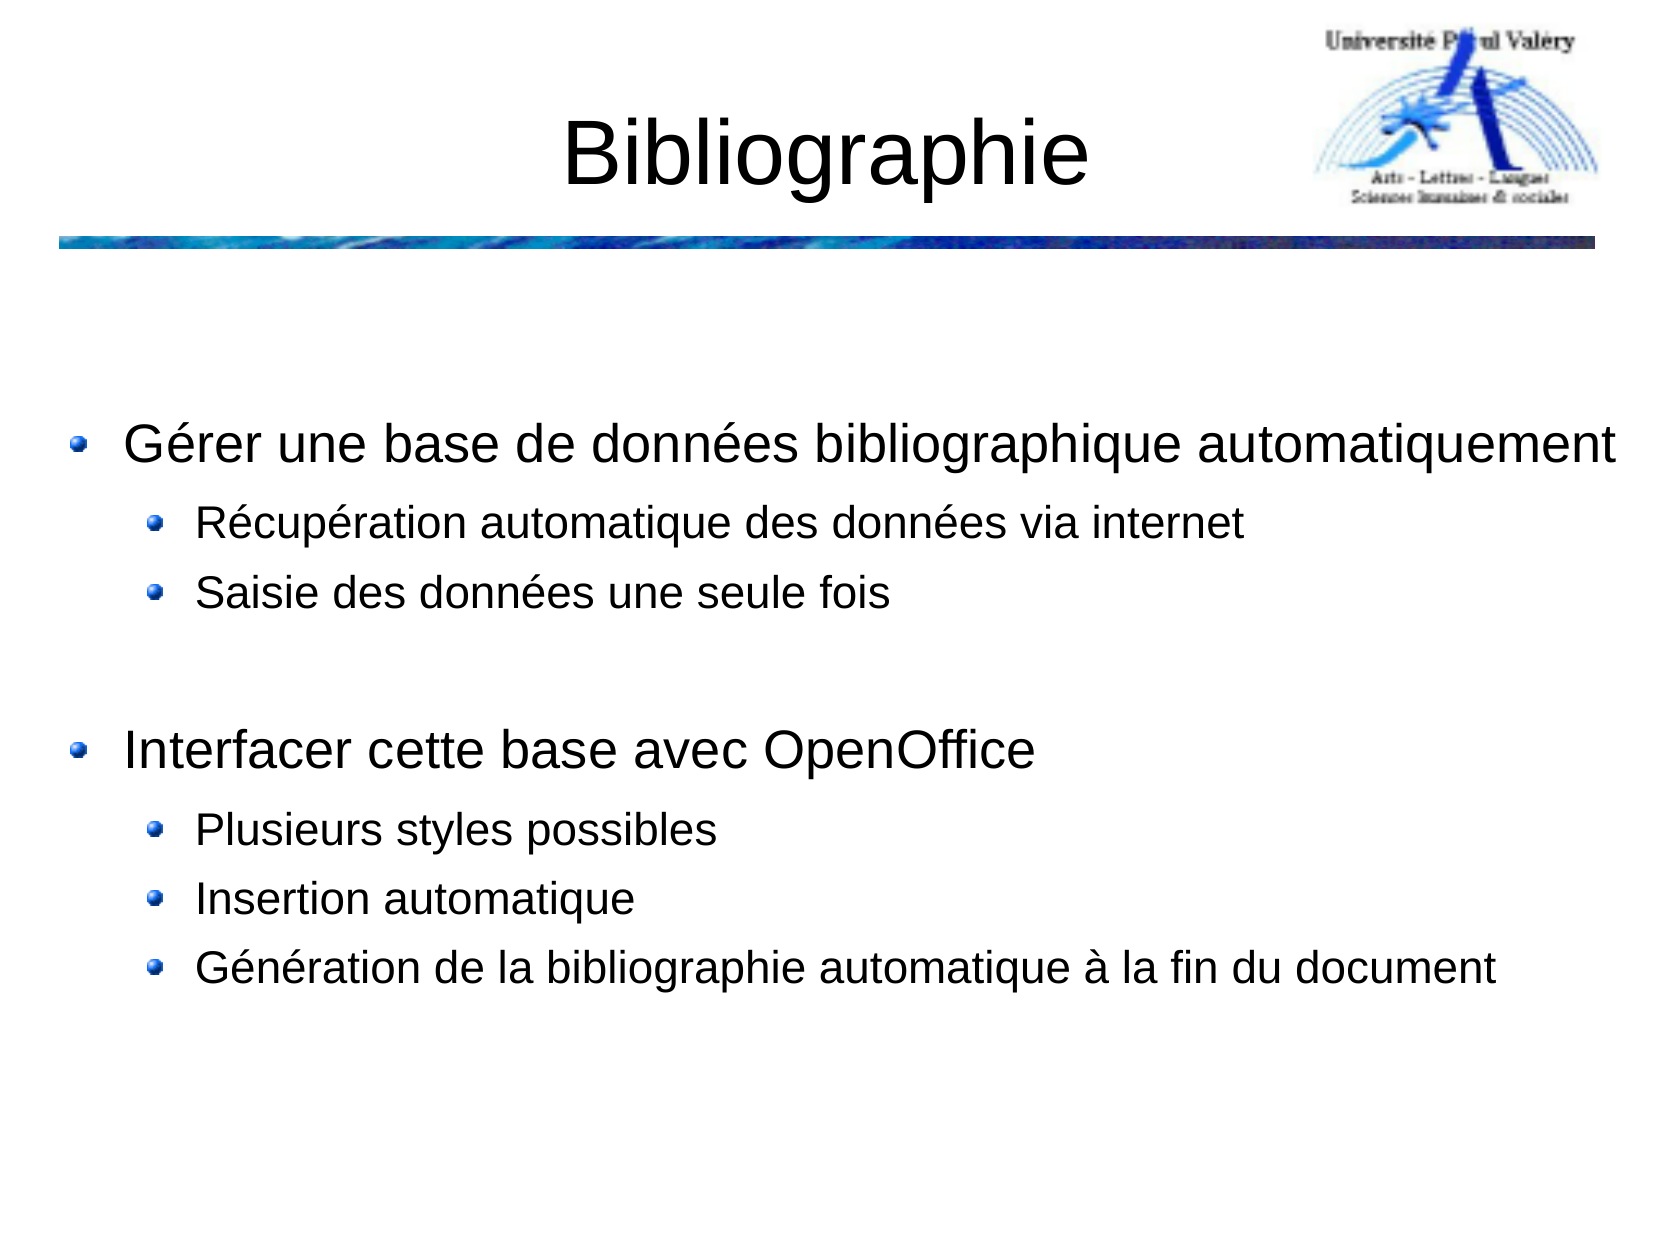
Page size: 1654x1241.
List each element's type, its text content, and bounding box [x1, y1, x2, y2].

title Bibliographie [82, 49, 1571, 257]
list Gérer une base de données bibliographique automatiquement Récupération automatique des données via internet Saisie des données une seule fois Interfacer cette base avec OpenOffice Plusieurs styles possibles Insertion automatique Génération de la bibliographie automatique à la fin du document [0, 413, 1654, 994]
picture [59, 236, 81, 244]
picture [1262, 0, 1654, 253]
